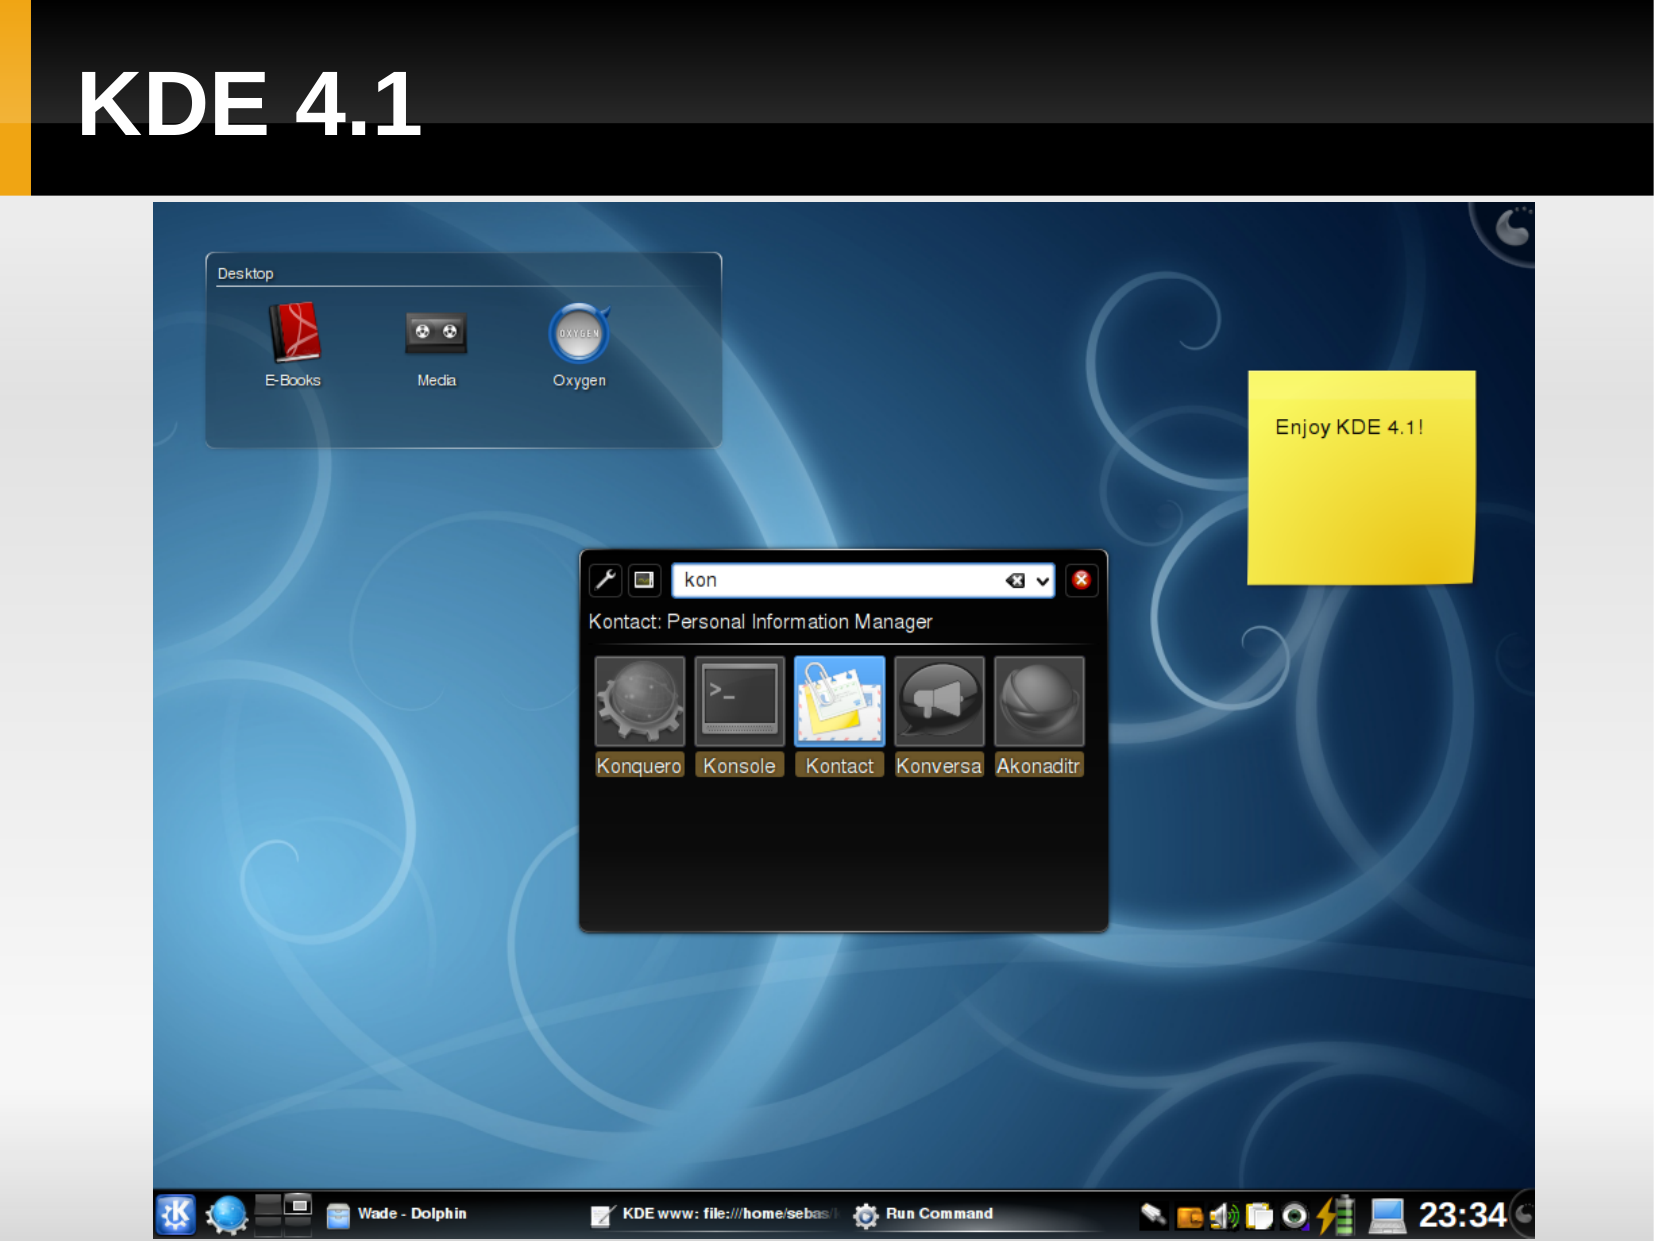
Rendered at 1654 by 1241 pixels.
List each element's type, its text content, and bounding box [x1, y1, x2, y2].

picture [0, 0, 1654, 1241]
title KDE 4.1 [76, 0, 1565, 208]
